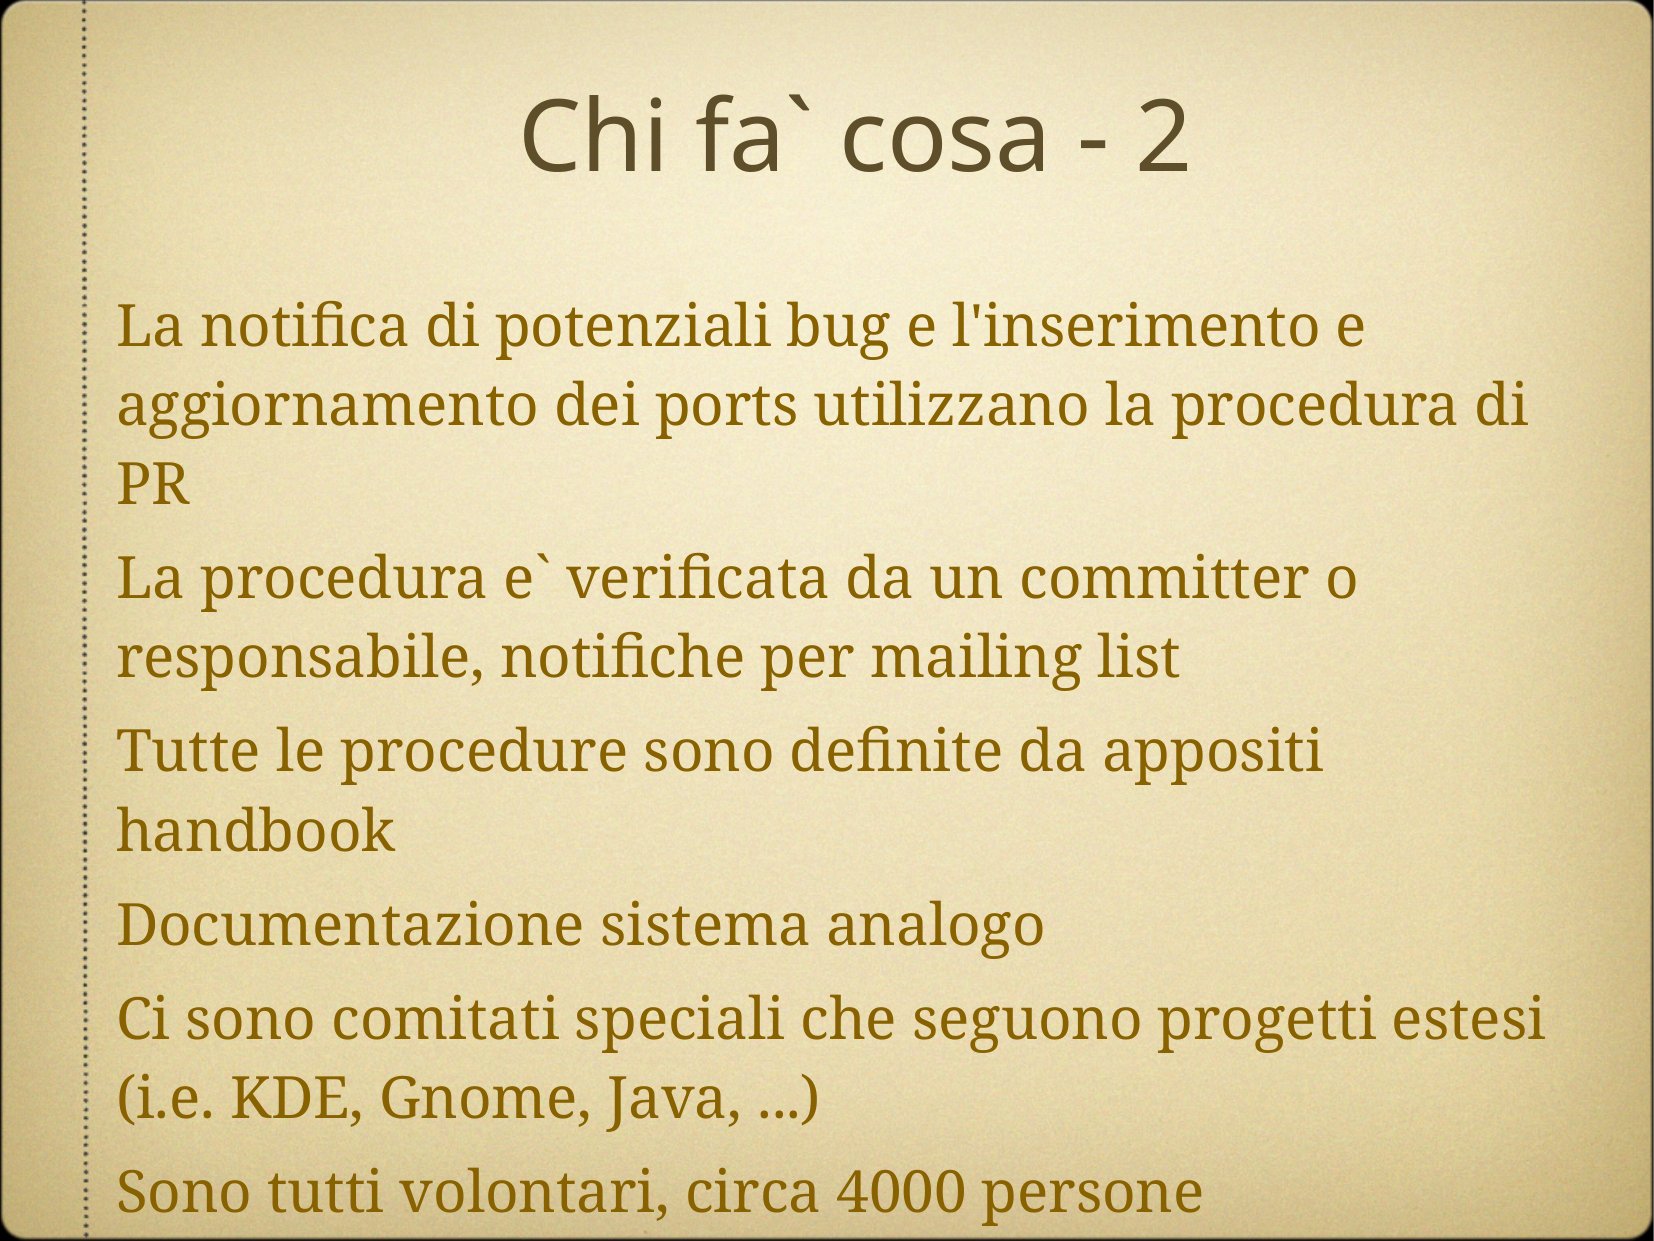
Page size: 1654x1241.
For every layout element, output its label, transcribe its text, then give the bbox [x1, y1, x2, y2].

list La notifica di potenziali bug e l'inserimento e aggiornamento dei ports utilizzano la procedura di PR La procedura e` verificata da un committer o responsabile, notifiche per mailing list Tutte le procedure sono definite da appositi handbook Documentazione sistema analogo Ci sono comitati speciali che seguono progetti estesi (i.e. KDE, Gnome, Java, ...) Sono tutti volontari, circa 4000 persone [116, 283, 1607, 1214]
picture [0, 0, 1654, 1241]
title Chi fa` cosa - 2 [118, 0, 1595, 265]
